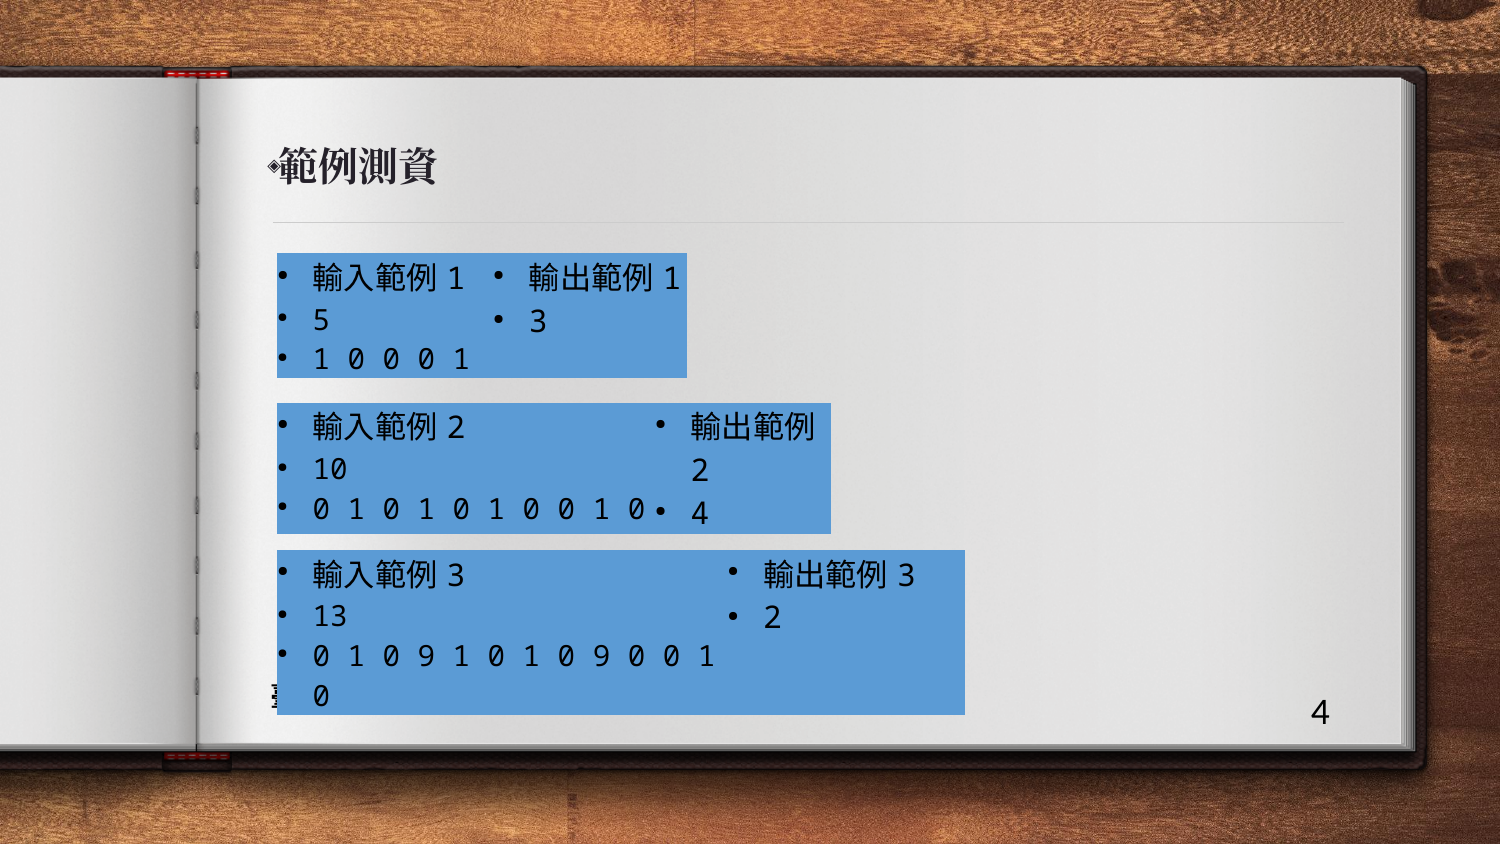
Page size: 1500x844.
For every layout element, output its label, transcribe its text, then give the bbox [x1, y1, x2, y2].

table_header 輸出範例2 4 [655, 403, 831, 534]
table_header 輸入範例3 13 0 1 0 9 1 0 1 0 9 0 0 1 0 [277, 550, 728, 715]
table_header 輸出範例3 2 [728, 550, 965, 715]
list 範例測資 [252, 126, 1194, 205]
table_header 輸出範例1 3 [493, 253, 687, 378]
table_header 輸入範例2 10 0 1 0 1 0 1 0 0 1 0 [277, 403, 655, 534]
table_header 輸入範例1 5 1 0 0 0 1 [277, 253, 493, 378]
text_box [1295, 672, 1386, 737]
